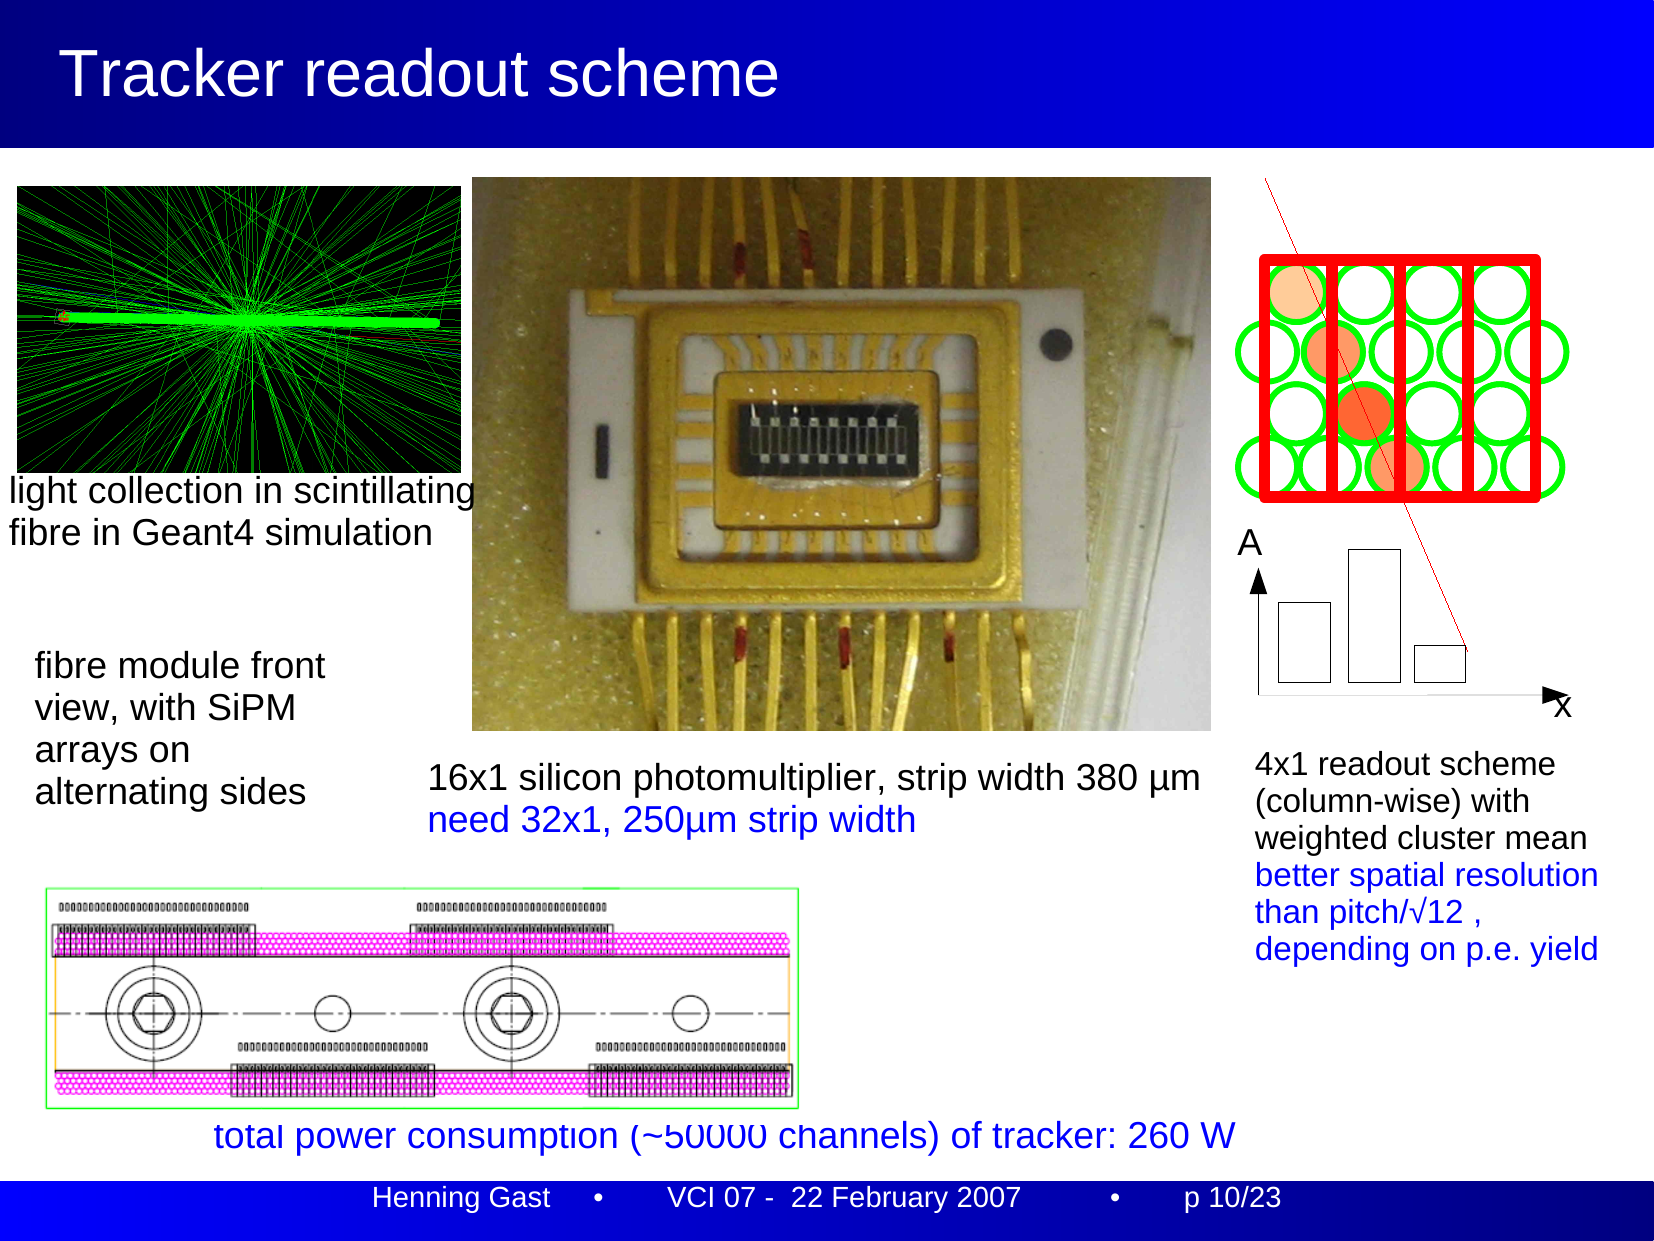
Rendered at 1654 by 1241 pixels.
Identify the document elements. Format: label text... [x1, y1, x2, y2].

text_box [1503, 437, 1530, 491]
text_box [1238, 438, 1259, 496]
text_box [1270, 384, 1326, 491]
text_box [1338, 384, 1394, 444]
text_box [1270, 322, 1298, 382]
text_box A [1222, 514, 1285, 585]
text_box [1338, 439, 1359, 491]
text_box [1414, 645, 1466, 683]
text_box [1439, 323, 1462, 381]
text_box [1348, 549, 1401, 683]
title Tracker readout scheme [0, 0, 1654, 148]
text_box [1435, 437, 1462, 491]
text_box x [1538, 676, 1601, 738]
picture [37, 878, 808, 1126]
text_box [1338, 266, 1394, 322]
text_box [1371, 323, 1394, 381]
text_box [1299, 437, 1326, 491]
text_box light collection in scintillating fibre in Geant4 simulation [0, 461, 508, 588]
text_box [1406, 266, 1462, 323]
text_box [1270, 266, 1326, 323]
text_box [1237, 323, 1259, 381]
text_box [1367, 437, 1394, 491]
text_box [1474, 439, 1495, 491]
picture [472, 177, 1211, 731]
text_box total power consumption (~50000 channels) of tracker: 260 W [198, 1107, 1498, 1178]
text_box [1474, 323, 1499, 382]
text_box [1406, 322, 1431, 382]
text_box [1507, 323, 1530, 381]
picture [17, 186, 461, 461]
text_box [1474, 266, 1530, 322]
text_box [1541, 438, 1563, 496]
text_box 16x1 silicon photomultiplier, strip width 380 µm need 32x1, 250µm strip width [412, 748, 1235, 916]
text_box [1474, 384, 1530, 444]
text_box [1541, 322, 1567, 382]
text_box [1406, 384, 1462, 444]
text_box 4x1 readout scheme (column-wise) with weighted cluster mean better spatial resolution than pitch/√12 , depending on p.e. yield [1240, 738, 1654, 1050]
text_box [1303, 323, 1326, 381]
text_box fibre module front view, with SiPM arrays on alternating sides [19, 637, 376, 876]
text_box [1278, 602, 1331, 683]
text_box [1406, 439, 1427, 491]
text_box [1338, 322, 1363, 382]
